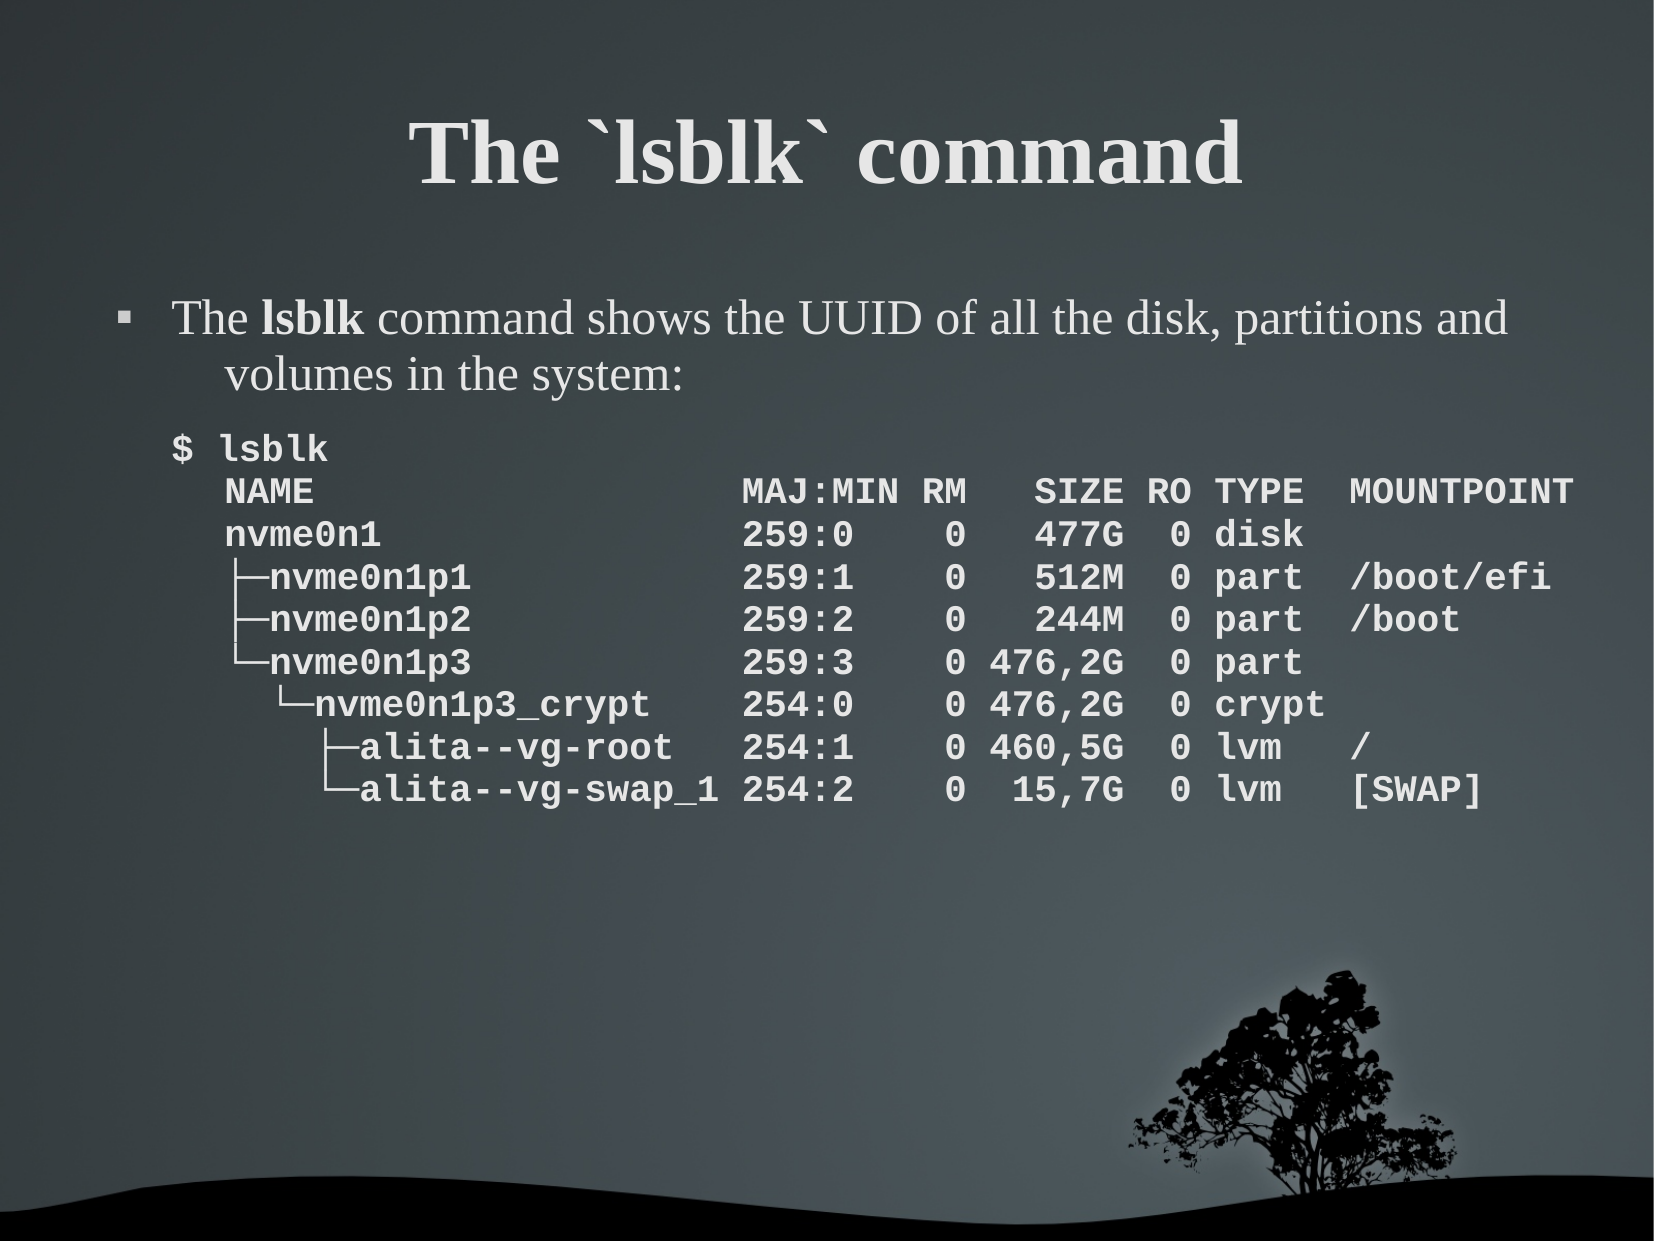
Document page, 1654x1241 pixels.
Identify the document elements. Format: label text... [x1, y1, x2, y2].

list The lsblk command shows the UUID of all the disk, partitions and volumes in the system: $ lsblk NAME MAJ:MIN RM SIZE RO TYPE MOUNTPOINT nvme0n1 259:0 0 477G 0 disk ├─nvme0n1p1 259:1 0 512M 0 part /boot/efi ├─nvme0n1p2 259:2 0 244M 0 part /boot └─nvme0n1p3 259:3 0 476,2G 0 part └─nvme0n1p3_crypt 254:0 0 476,2G 0 crypt ├─alita--vg-root 254:1 0 460,5G 0 lvm / └─alita--vg-swap_1 254:2 0 15,7G 0 lvm [SWAP] [82, 290, 1637, 1109]
title The `lsblk` command [82, 49, 1571, 257]
picture [0, 0, 1654, 1241]
